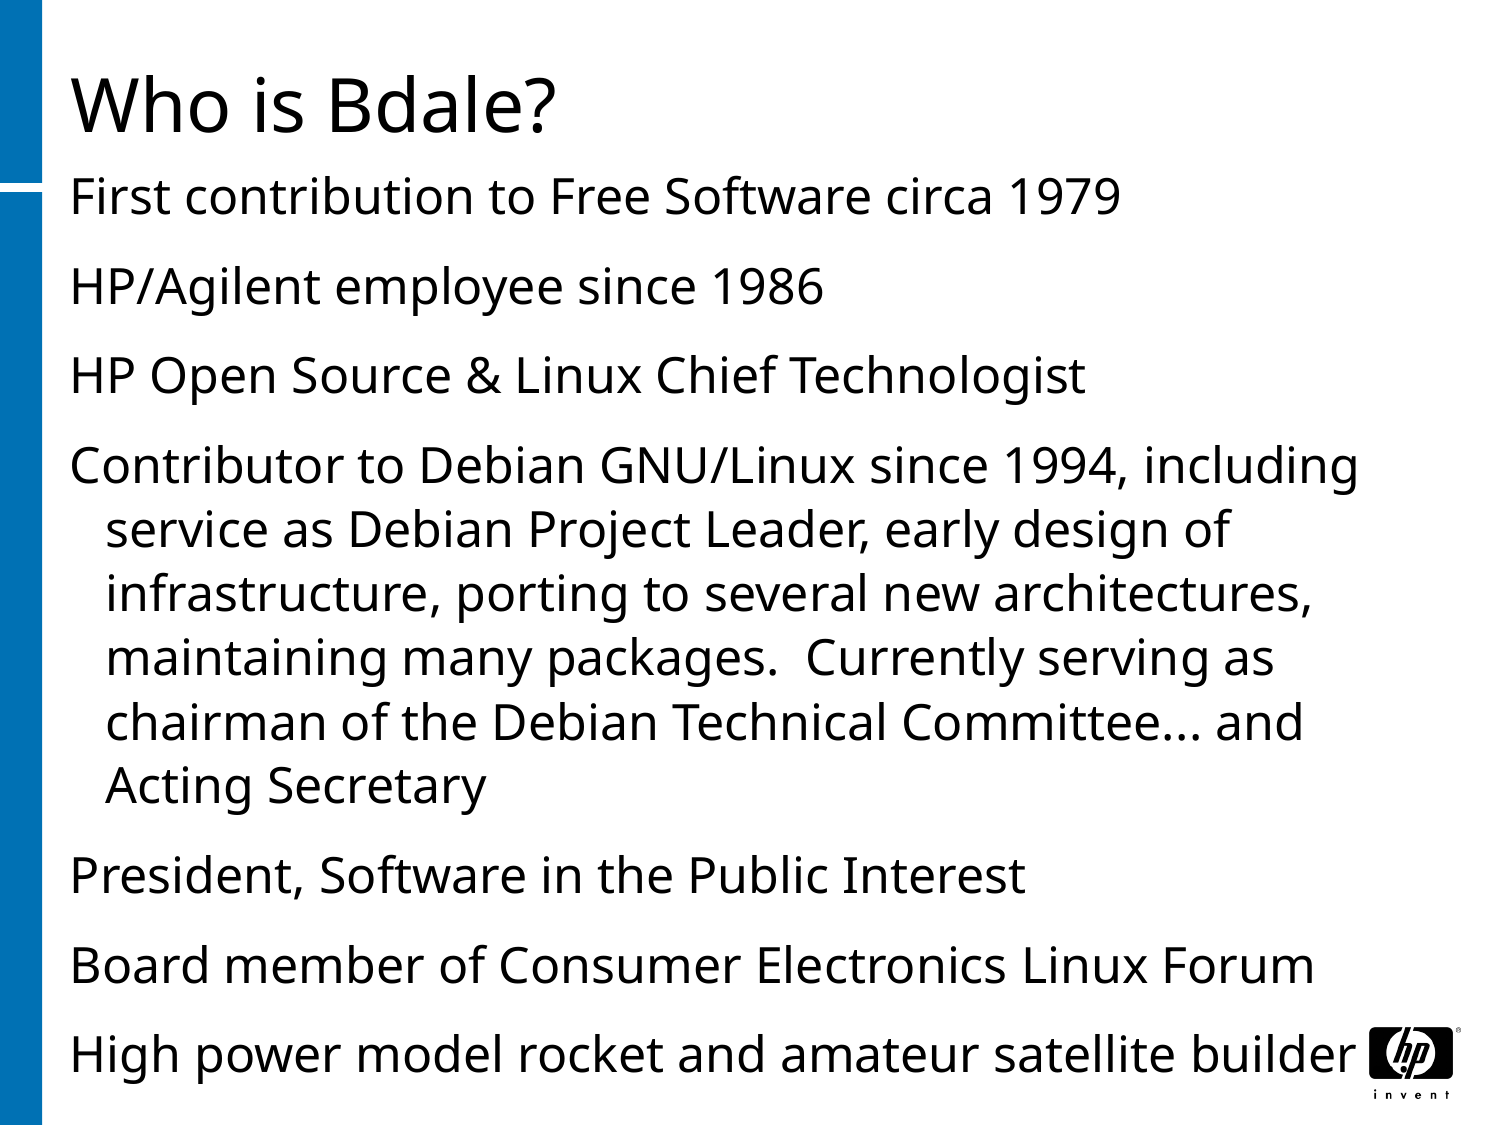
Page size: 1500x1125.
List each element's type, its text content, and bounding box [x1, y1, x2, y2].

title Who is Bdale? [70, 18, 1322, 163]
list First contribution to Free Software circa 1979 HP/Agilent employee since 1986 HP Open Source & Linux Chief Technologist Contributor to Debian GNU/Linux since 1994, including service as Debian Project Leader, early design of infrastructure, porting to several new architectures, maintaining many packages. Currently serving as chairman of the Debian Technical Committee... and Acting Secretary President, Software in the Public Interest Board member of Consumer Electronics Linux Forum High power model rocket and amateur satellite builder ... [68, 163, 1426, 1023]
picture [1369, 1027, 1461, 1099]
